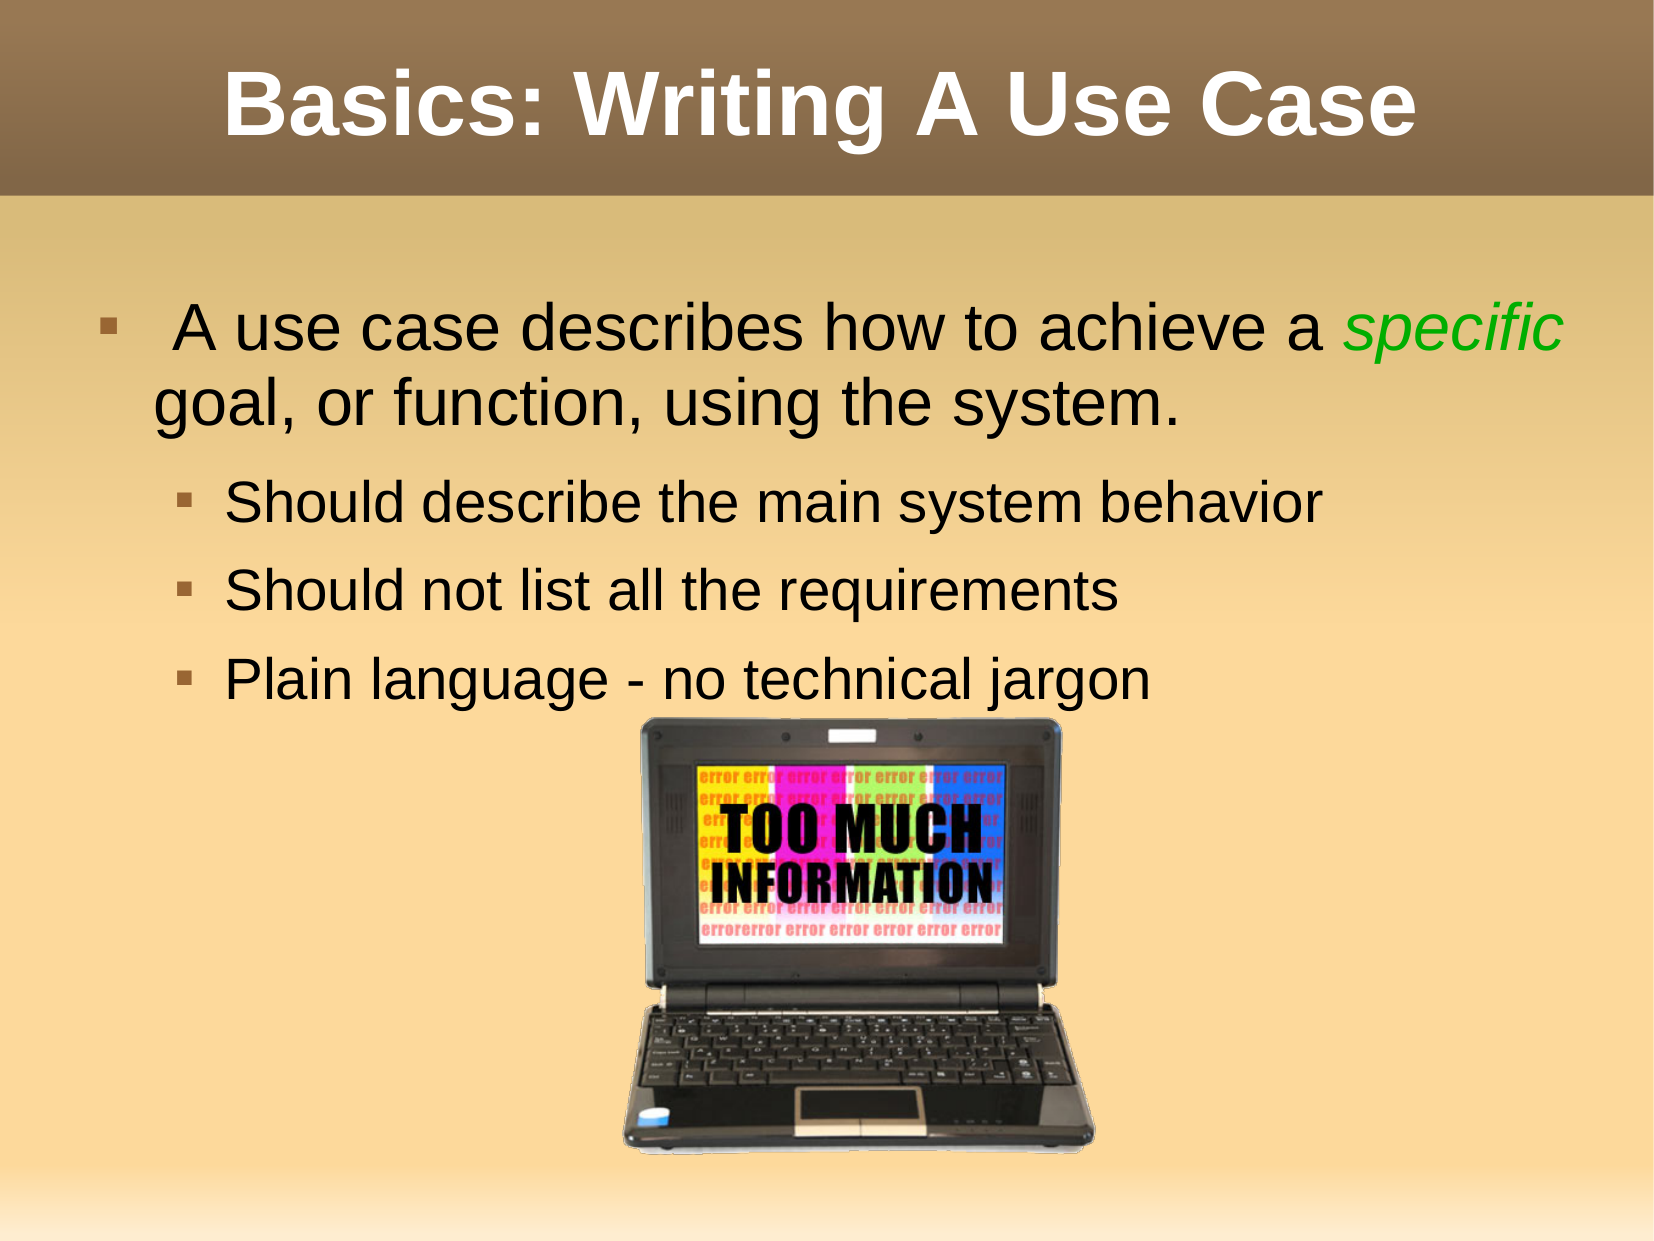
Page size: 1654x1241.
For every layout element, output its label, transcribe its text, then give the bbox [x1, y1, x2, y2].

title Basics: Writing A Use Case [76, 7, 1565, 200]
picture [0, 0, 1654, 1241]
list A use case describes how to achieve a specific goal, or function, using the system. Should describe the main system behavior Should not list all the requirements Plain language - no technical jargon [82, 290, 1571, 1094]
